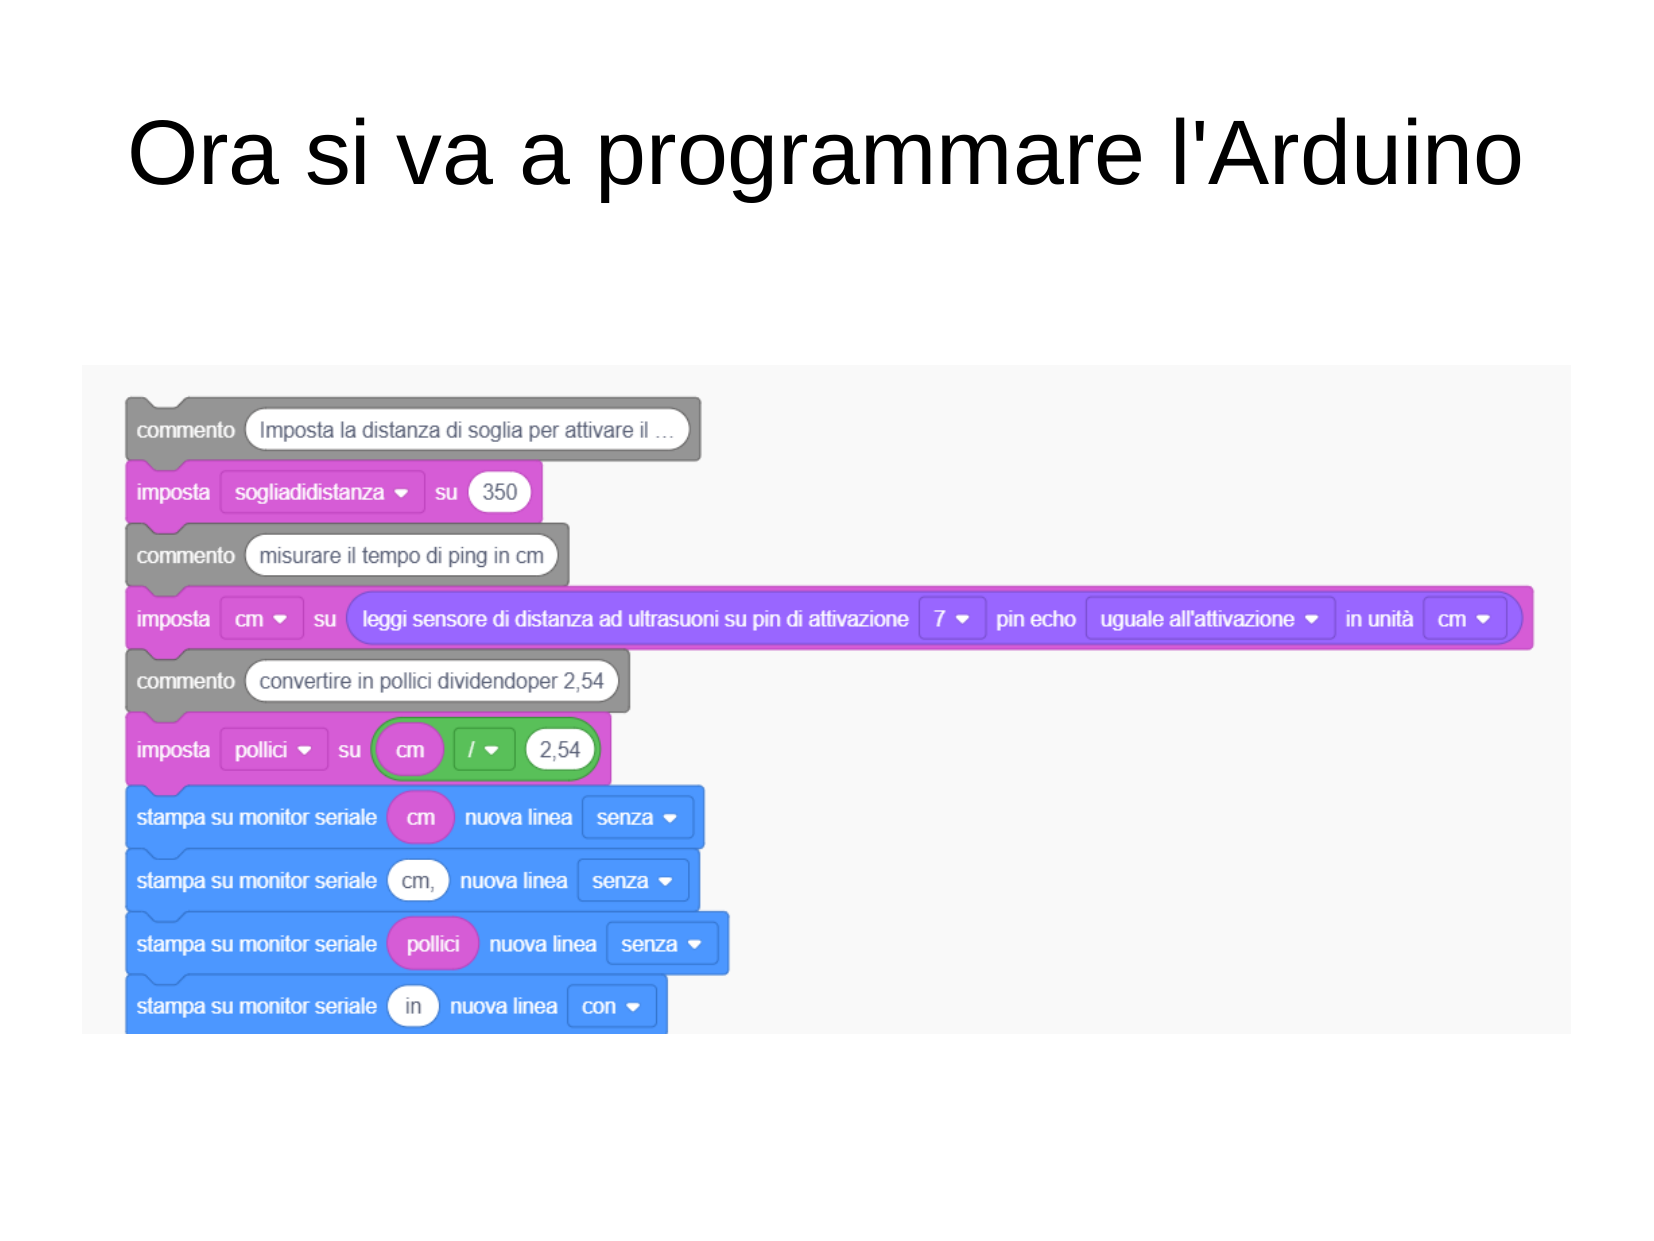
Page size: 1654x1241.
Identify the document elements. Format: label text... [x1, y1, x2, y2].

picture [82, 365, 1571, 1034]
title Ora si va a programmare l'Arduino [82, 49, 1571, 257]
